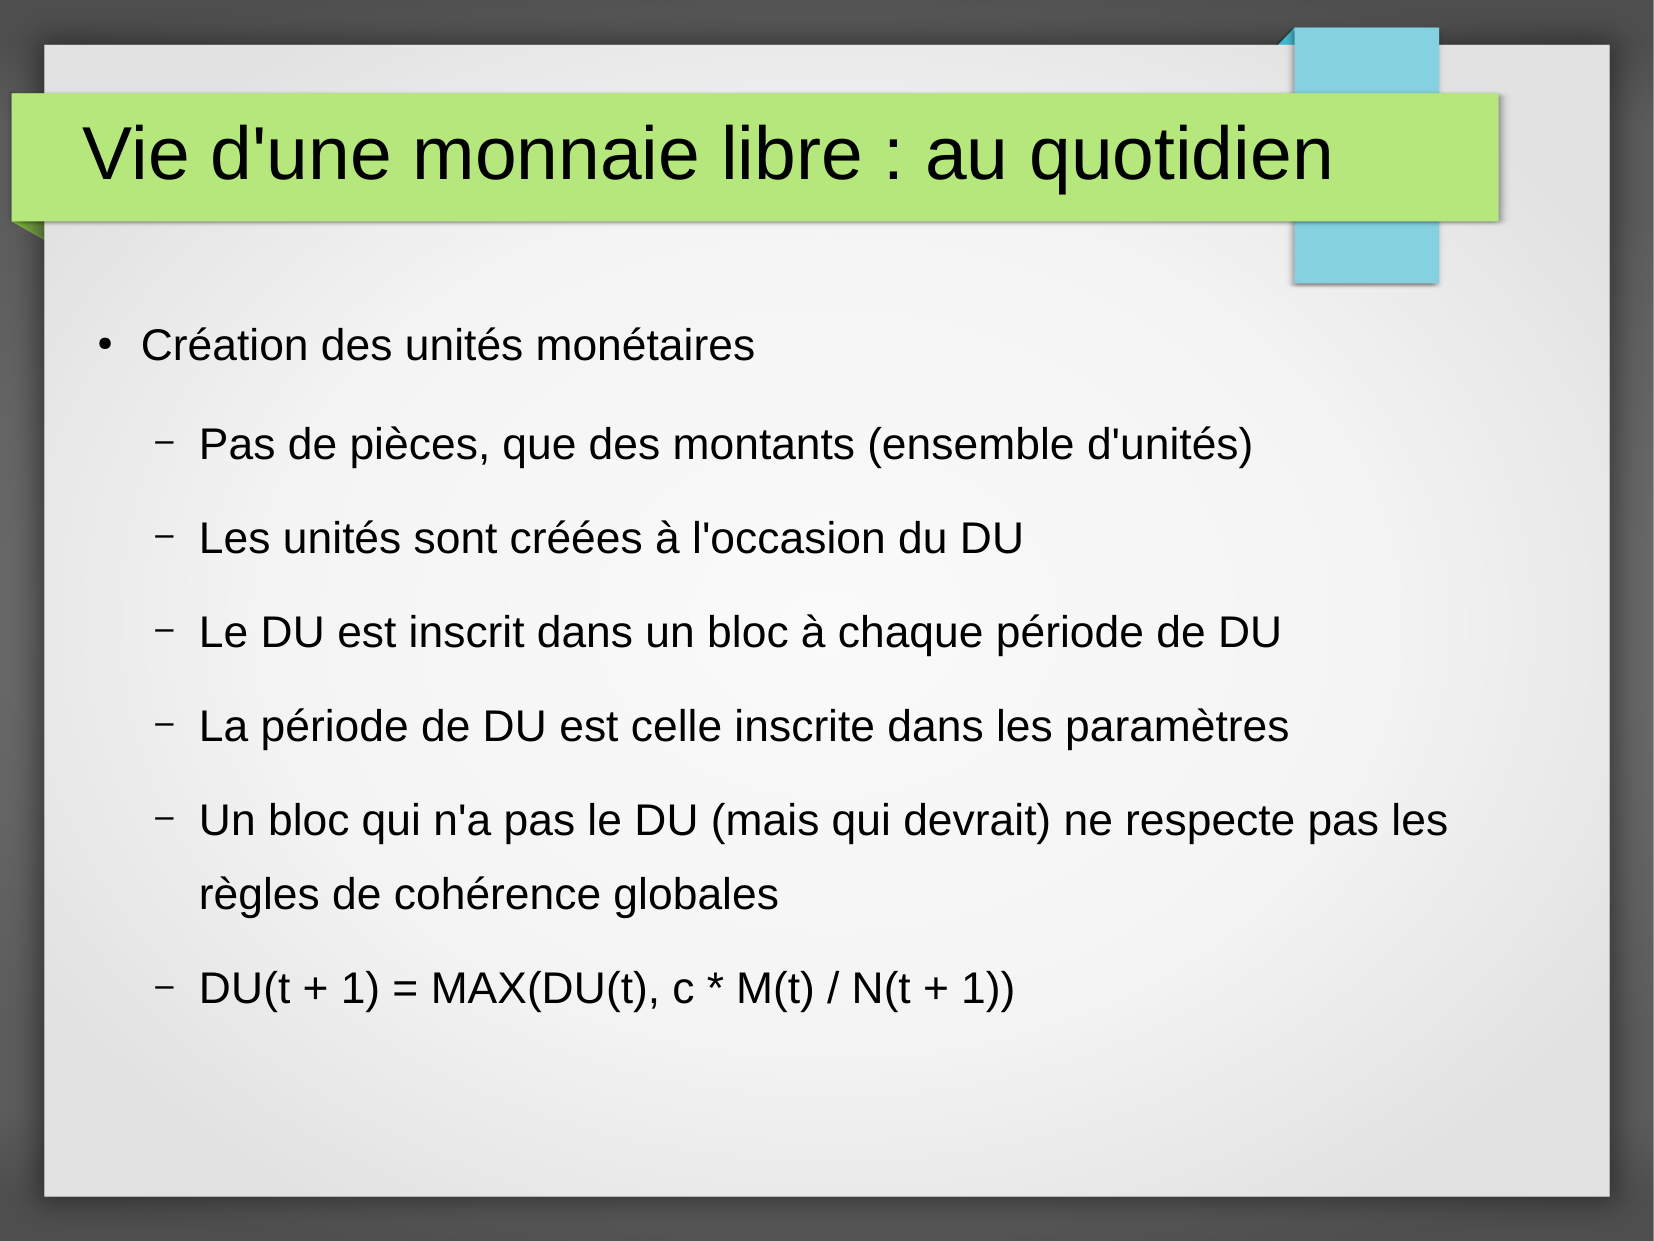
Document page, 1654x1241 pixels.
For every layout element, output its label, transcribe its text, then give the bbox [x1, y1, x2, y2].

title Vie d'une monnaie libre : au quotidien [82, 94, 1477, 213]
picture [0, 0, 1654, 1241]
list Création des unités monétaires Pas de pièces, que des montants (ensemble d'unités) Les unités sont créées à l'occasion du DU Le DU est inscrit dans un bloc à chaque période de DU La période de DU est celle inscrite dans les paramètres Un bloc qui n'a pas le DU (mais qui devrait) ne respecte pas les règles de cohérence globales DU(t + 1) = MAX(DU(t), c * M(t) / N(t + 1)) [82, 295, 1571, 1015]
